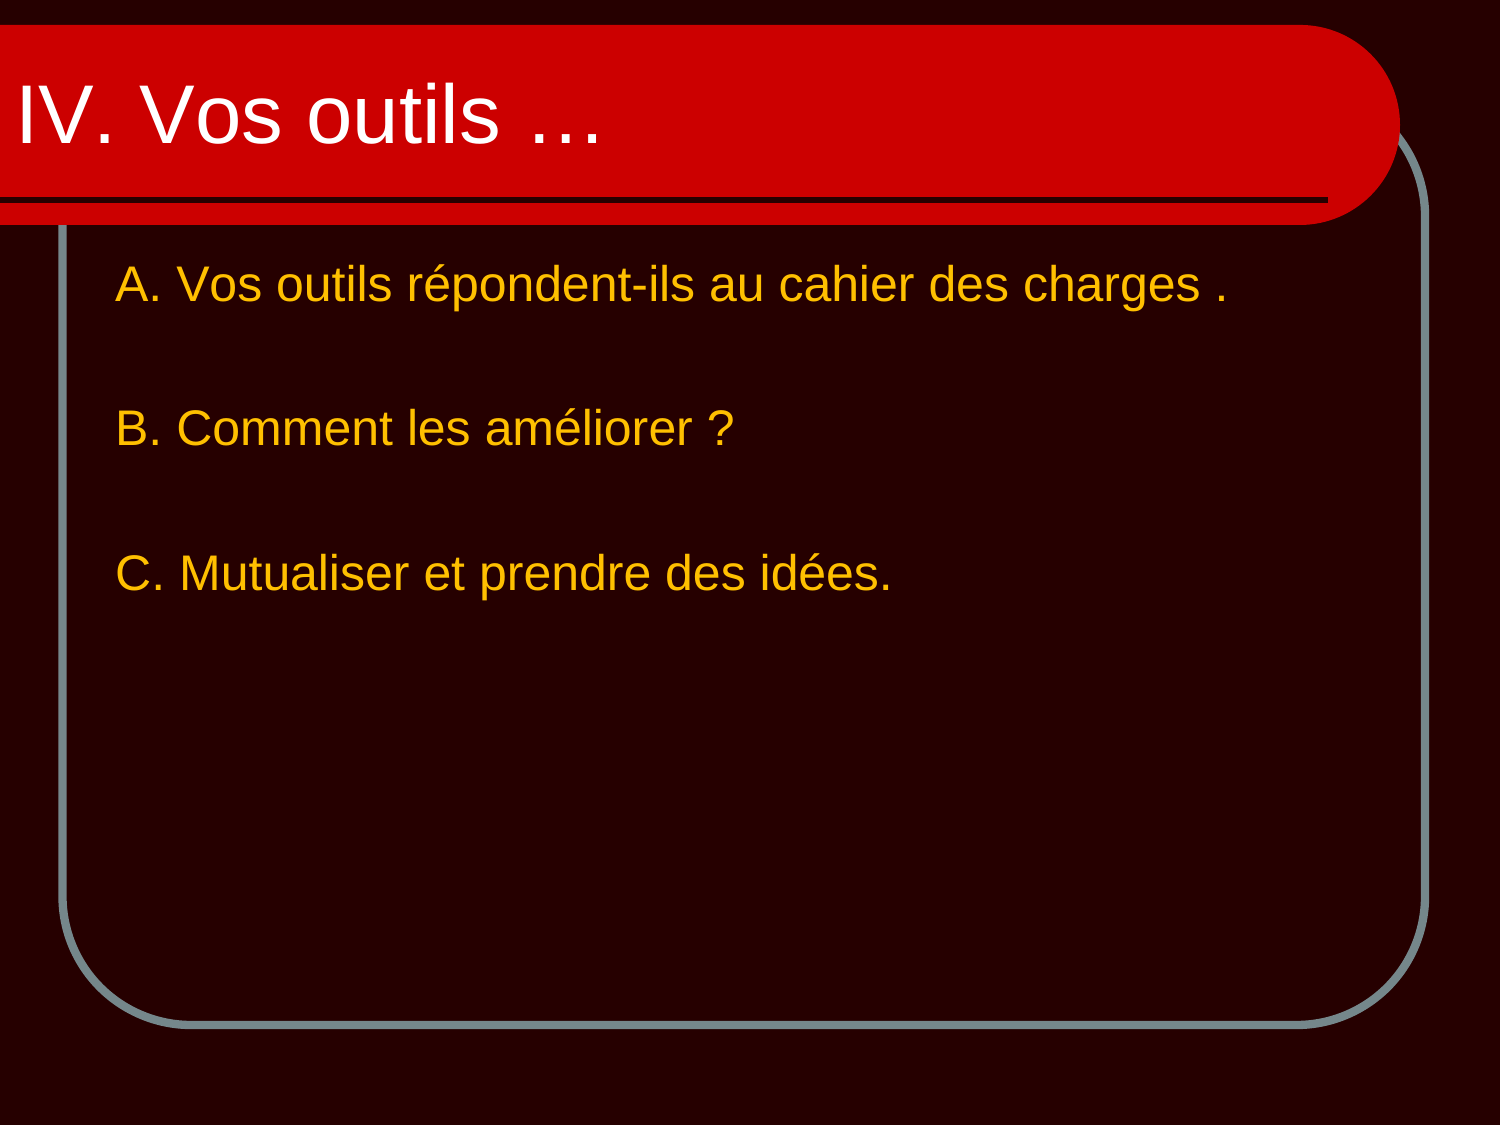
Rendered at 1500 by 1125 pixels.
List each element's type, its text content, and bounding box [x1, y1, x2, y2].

title IV. Vos outils … [0, 35, 1315, 186]
list A. Vos outils répondent-ils au cahier des charges . B. Comment les améliorer ? C. Mutualiser et prendre des idées. [100, 243, 1401, 969]
